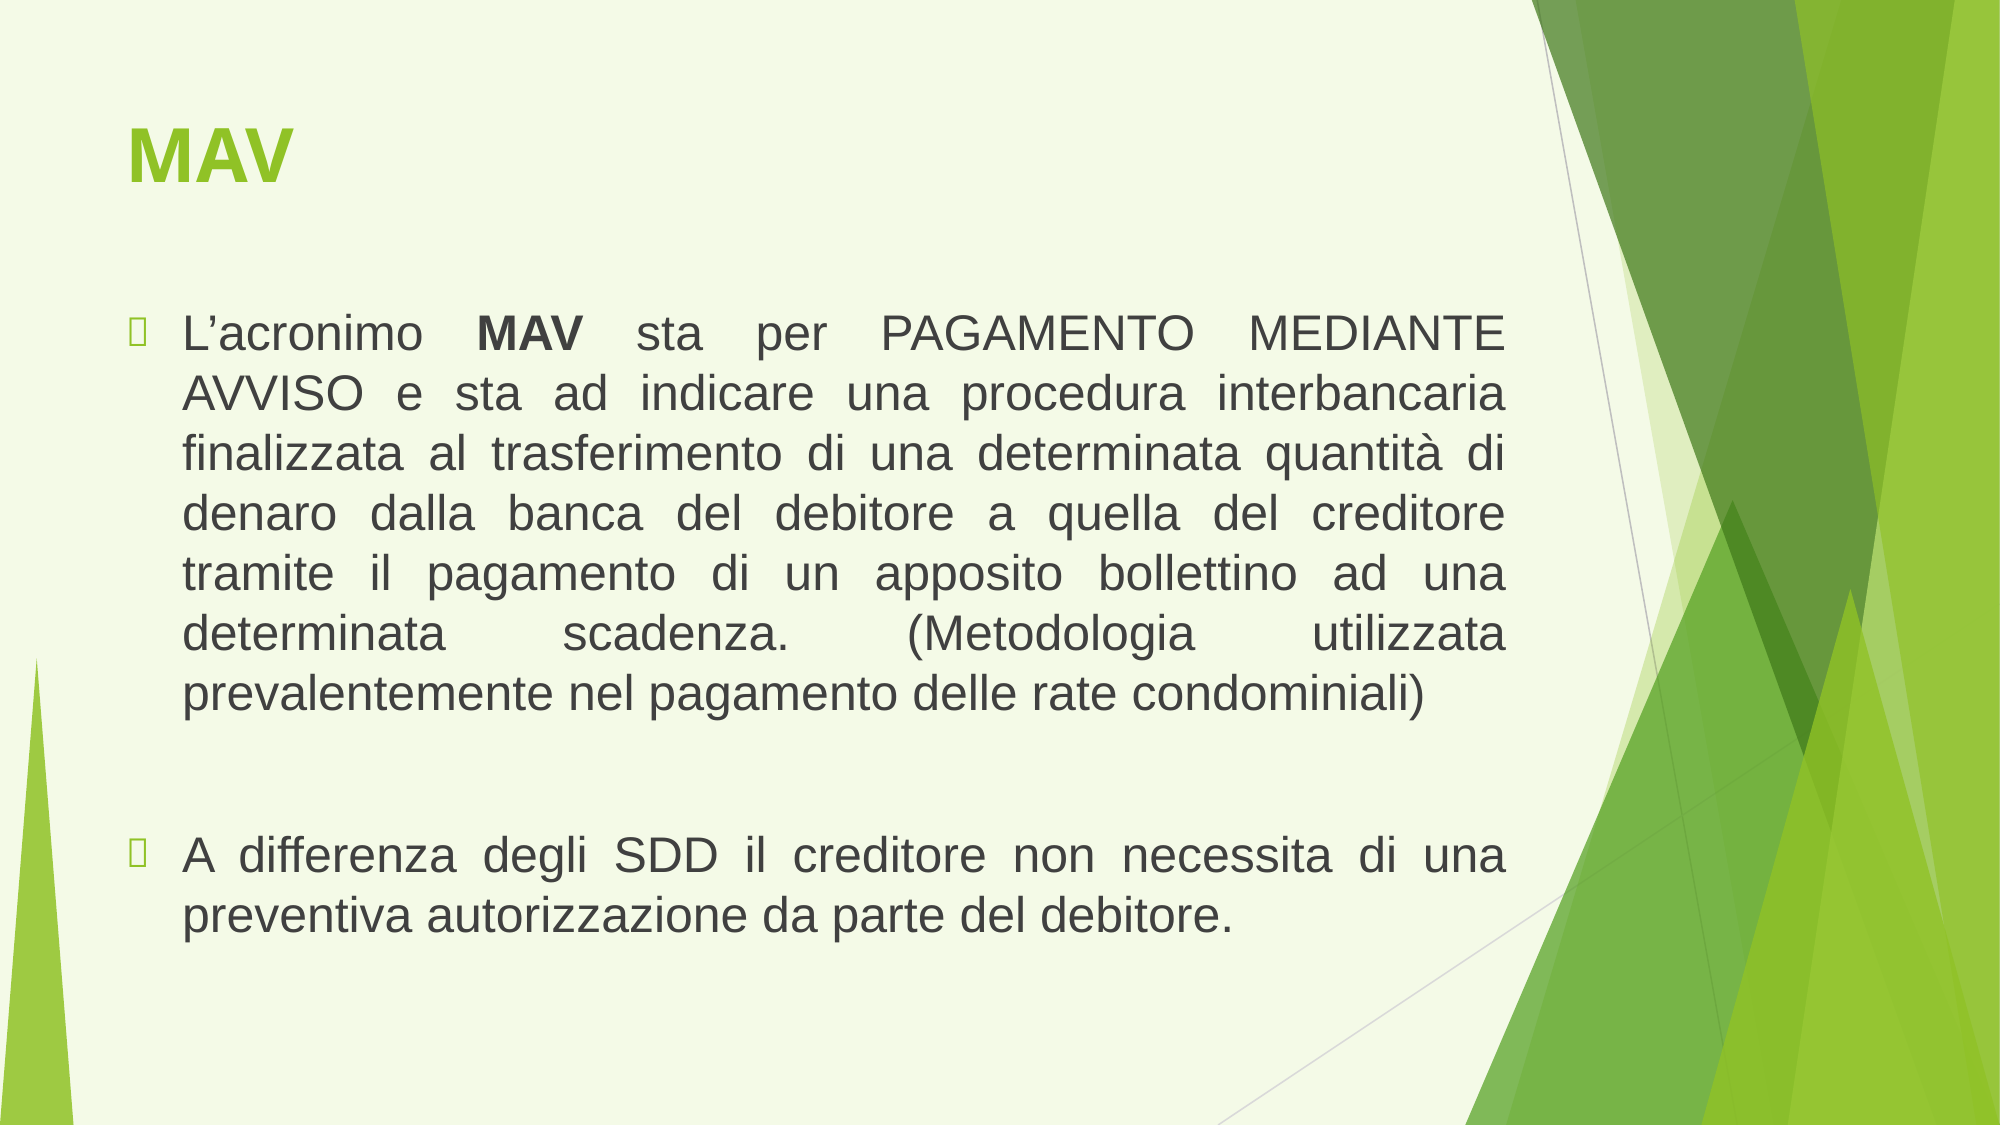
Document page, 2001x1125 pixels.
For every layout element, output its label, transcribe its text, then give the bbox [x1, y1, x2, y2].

title MAV [111, 99, 1522, 293]
list L’acronimo MAV sta per PAGAMENTO MEDIANTE AVVISO e sta ad indicare una procedura interbancaria finalizzata al trasferimento di una determinata quantità di denaro dalla banca del debitore a quella del creditore tramite il pagamento di un apposito bollettino ad una determinata scadenza. (Metodologia utilizzata prevalentemente nel pagamento delle rate condominiali) A differenza degli SDD il creditore non necessita di una preventiva autorizzazione da parte del debitore. [111, 293, 1522, 930]
